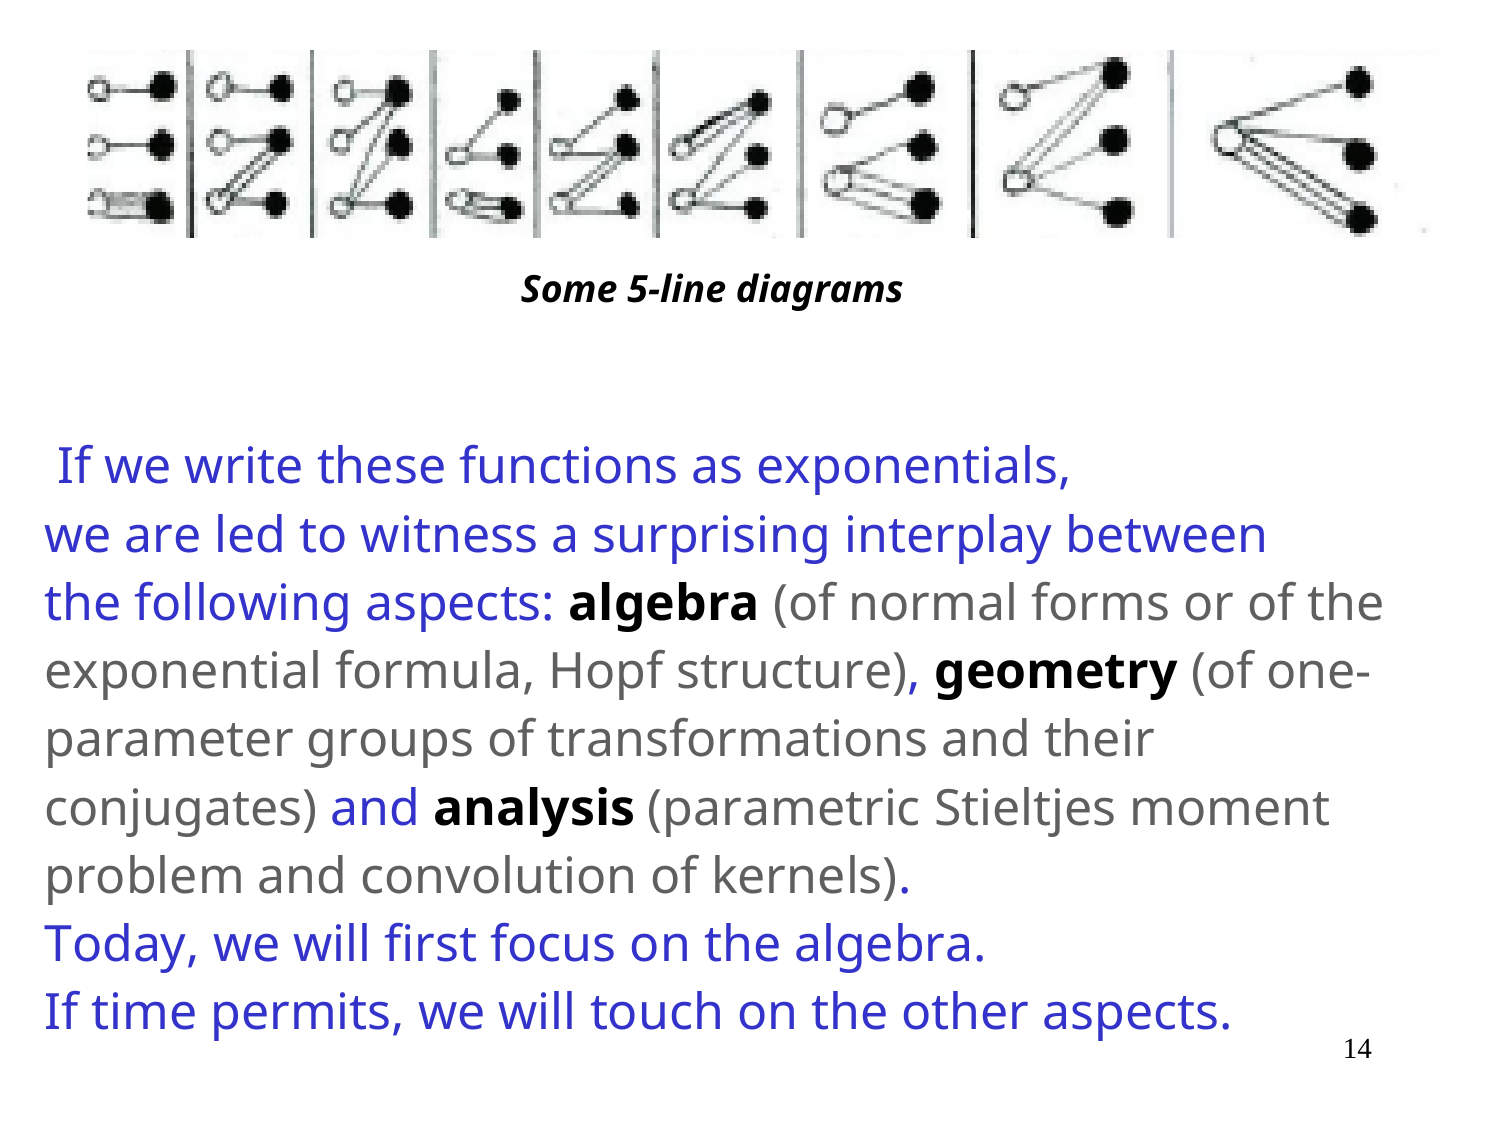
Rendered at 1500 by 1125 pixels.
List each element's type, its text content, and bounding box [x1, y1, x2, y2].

picture [87, 50, 1438, 238]
text_box Some 5-line diagrams [467, 255, 958, 322]
text_box If we write these functions as exponentials, we are led to witness a surprising interplay between the following aspects: algebra (of normal forms or of the exponential formula, Hopf structure), geometry (of one-parameter groups of transformations and their conjugates) and analysis (parametric Stieltjes moment problem and convolution of kernels). Today, we will first focus on the algebra. If time permits, we will touch on the other aspects. [29, 354, 1447, 1053]
